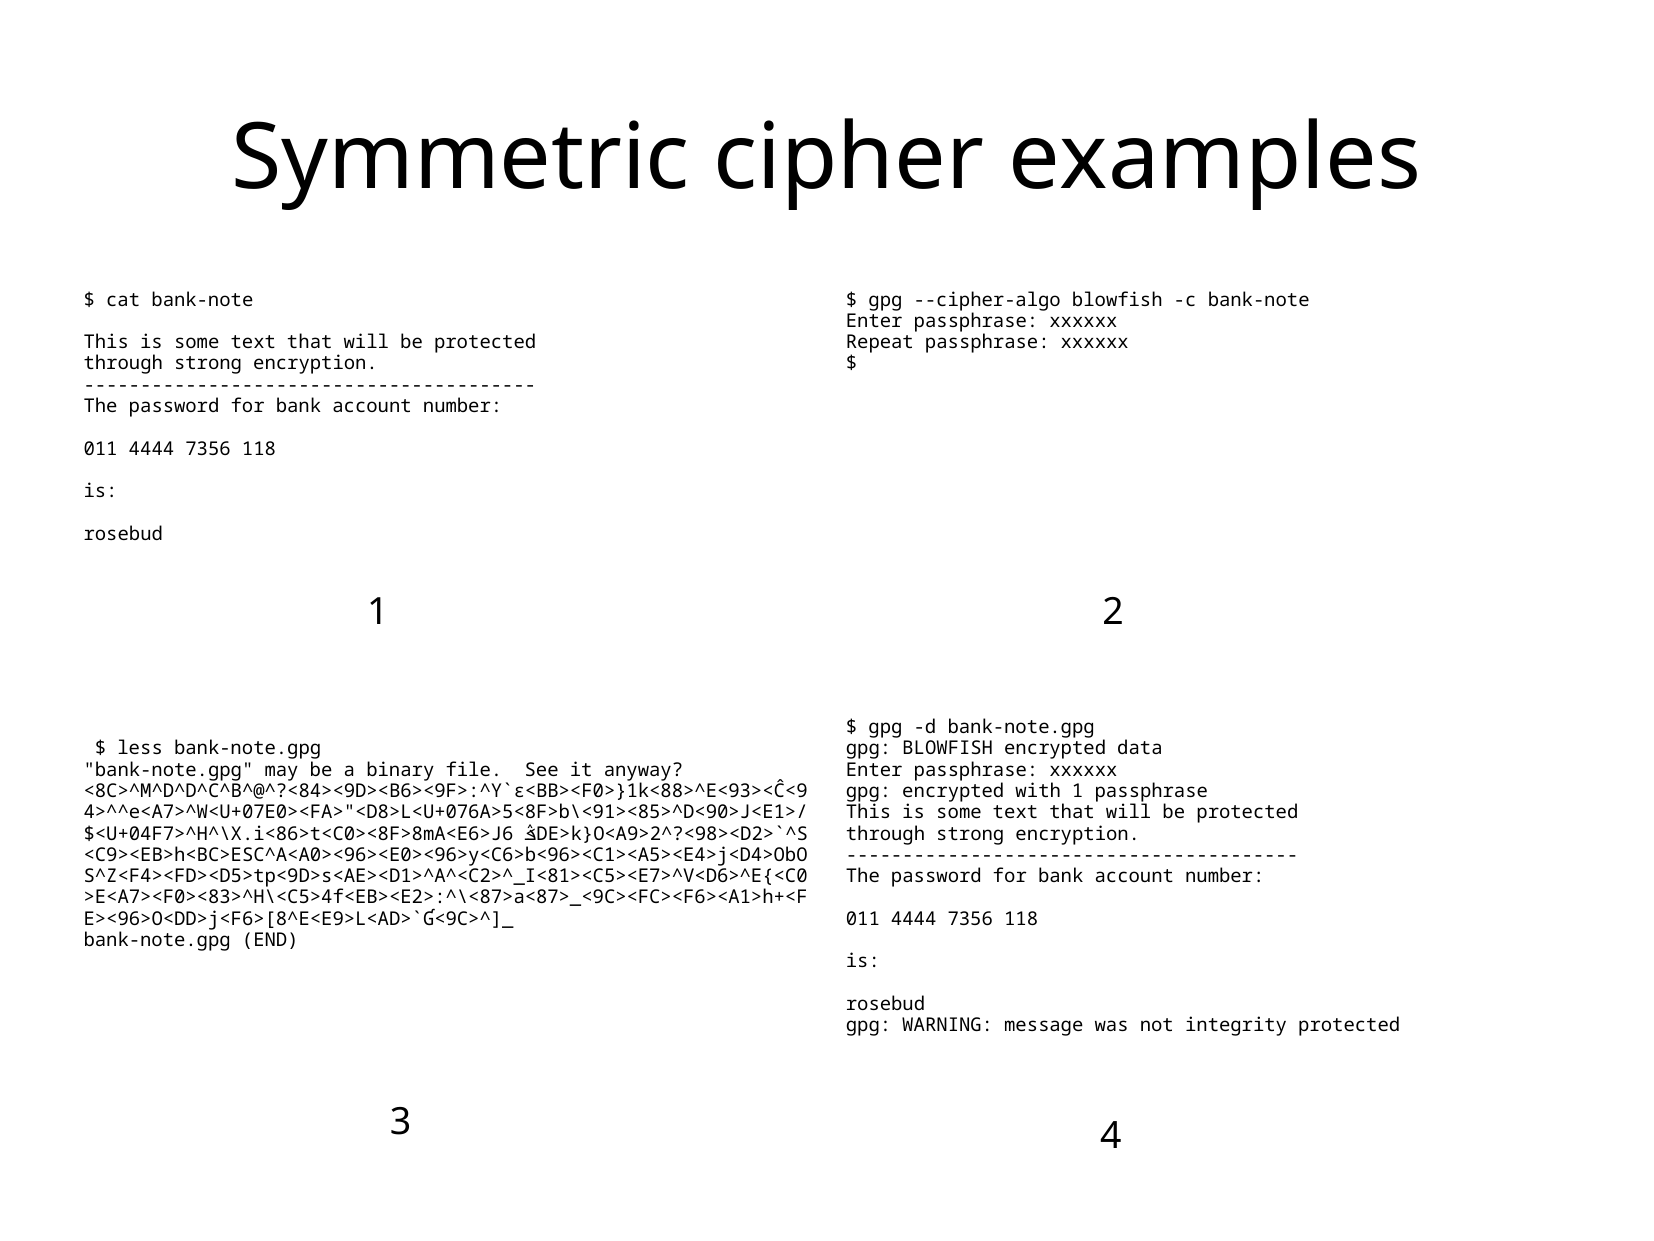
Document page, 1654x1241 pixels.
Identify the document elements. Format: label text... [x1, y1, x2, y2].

title Symmetric cipher examples [82, 49, 1571, 257]
chart [82, 717, 809, 1108]
chart [845, 290, 1571, 681]
text_box 4 [1085, 1100, 1136, 1161]
chart [82, 290, 807, 679]
text_box 1 [352, 577, 403, 638]
text_box 3 [375, 1087, 426, 1148]
text_box 2 [1087, 577, 1138, 638]
chart [845, 717, 1571, 1108]
